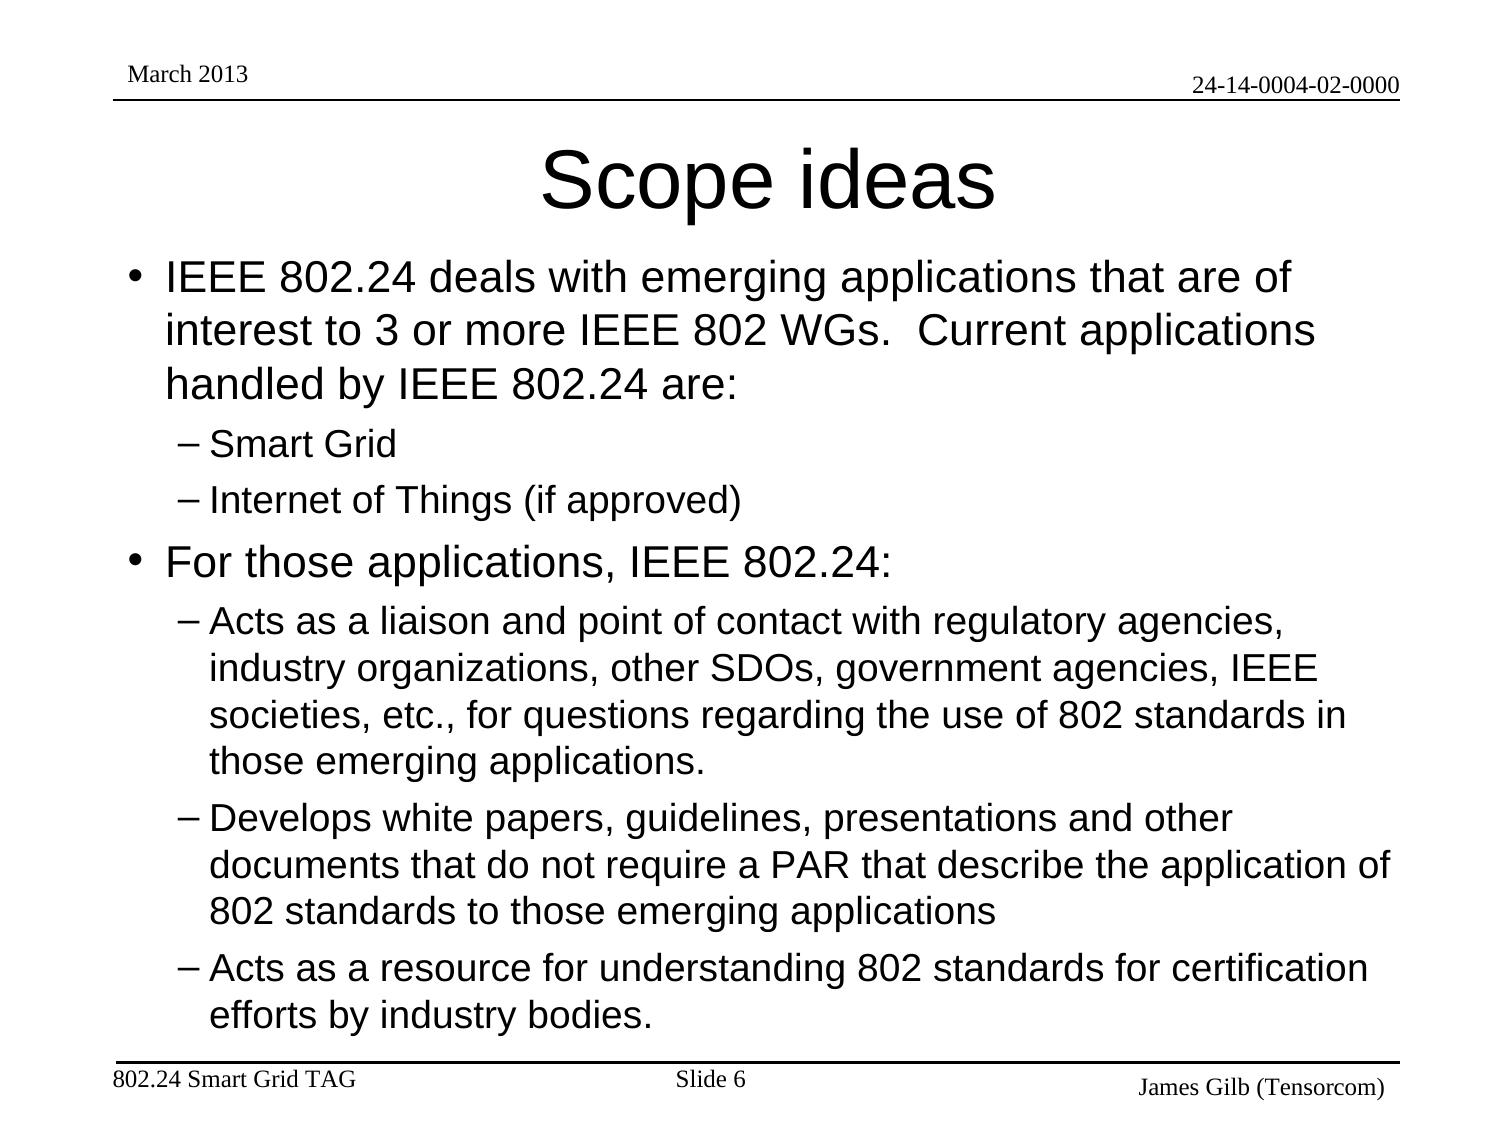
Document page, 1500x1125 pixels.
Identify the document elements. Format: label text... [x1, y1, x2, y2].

list IEEE 802.24 deals with emerging applications that are of interest to 3 or more IEEE 802 WGs. Current applications handled by IEEE 802.24 are: Smart Grid Internet of Things (if approved) For those applications, IEEE 802.24: Acts as a liaison and point of contact with regulatory agencies, industry organizations, other SDOs, government agencies, IEEE societies, etc., for questions regarding the use of 802 standards in those emerging applications. Develops white papers, guidelines, presentations and other documents that do not require a PAR that describe the application of 802 standards to those emerging applications Acts as a resource for understanding 802 standards for certification efforts by industry bodies. [112, 239, 1426, 1051]
title Scope ideas [112, 112, 1426, 238]
